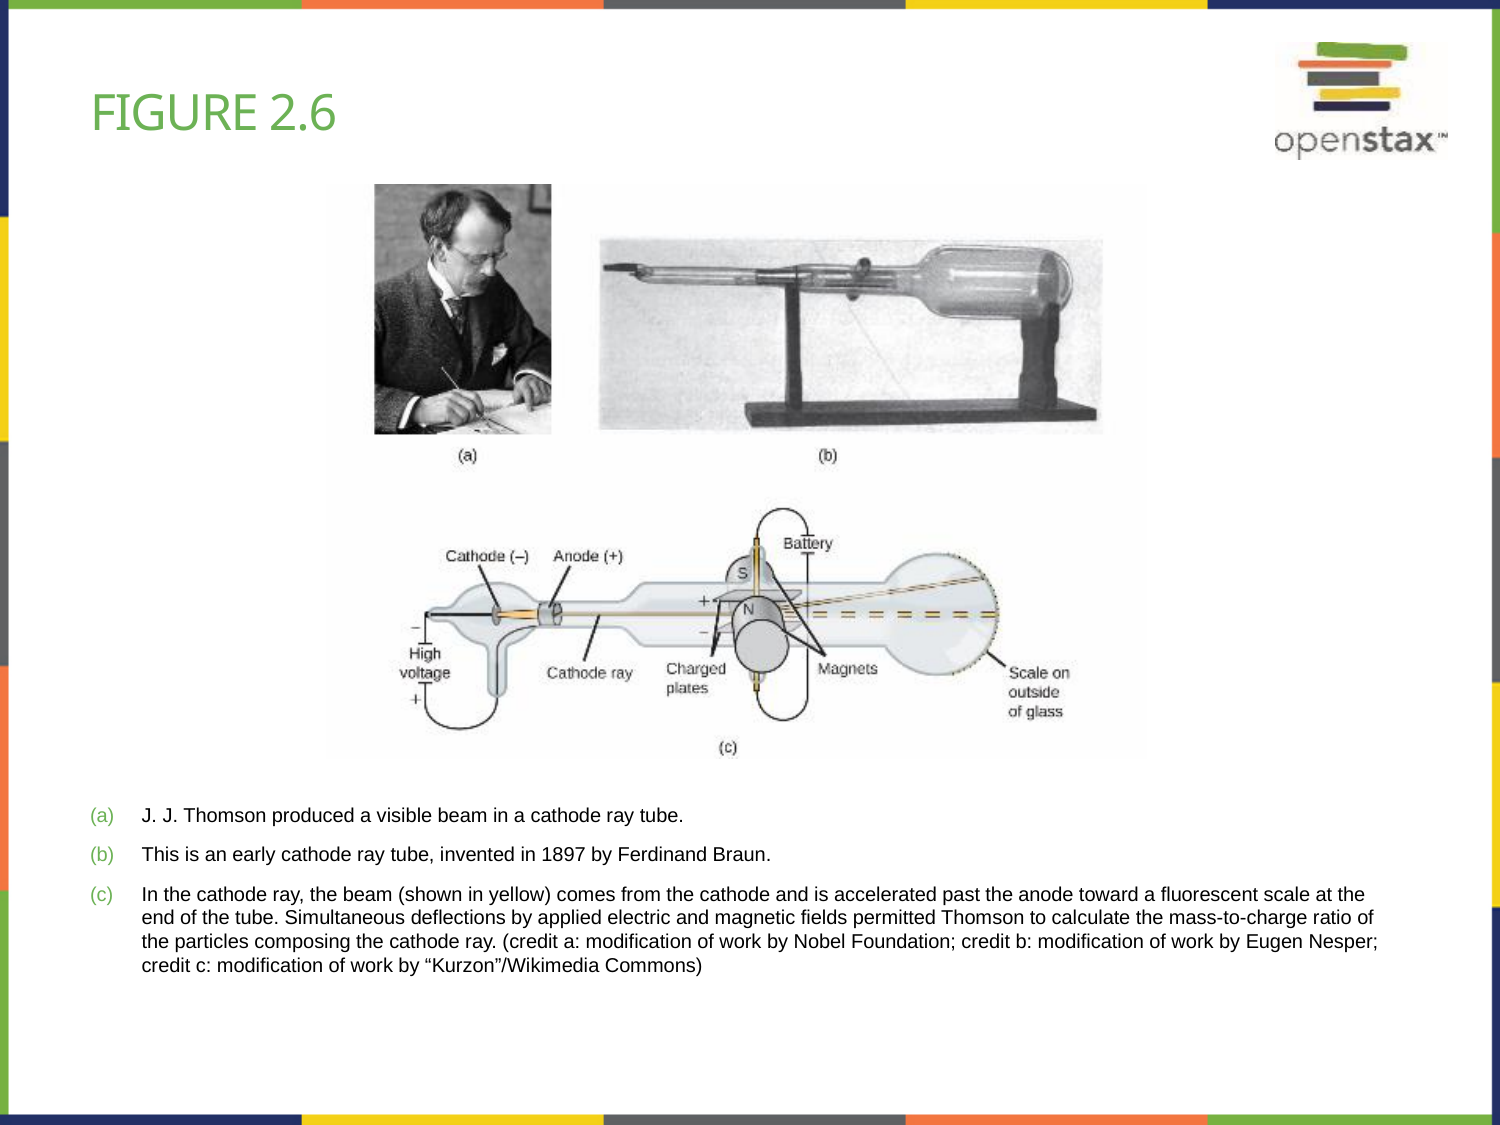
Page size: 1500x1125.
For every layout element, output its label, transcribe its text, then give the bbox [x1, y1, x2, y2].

title Figure 2.6 [75, 39, 1398, 148]
picture [0, 0, 1500, 1125]
list J. J. Thomson produced a visible beam in a cathode ray tube. This is an early cathode ray tube, invented in 1897 by Ferdinand Braun. In the cathode ray, the beam (shown in yellow) comes from the cathode and is accelerated past the anode toward a fluorescent scale at the end of the tube. Simultaneous deflections by applied electric and magnetic fields permitted Thomson to calculate the mass-to-charge ratio of the particles composing the cathode ray. (credit a: modification of work by Nobel Foundation; credit b: modification of work by Eugen Nesper; credit c: modification of work by “Kurzon”/Wikimedia Commons) [75, 794, 1398, 986]
